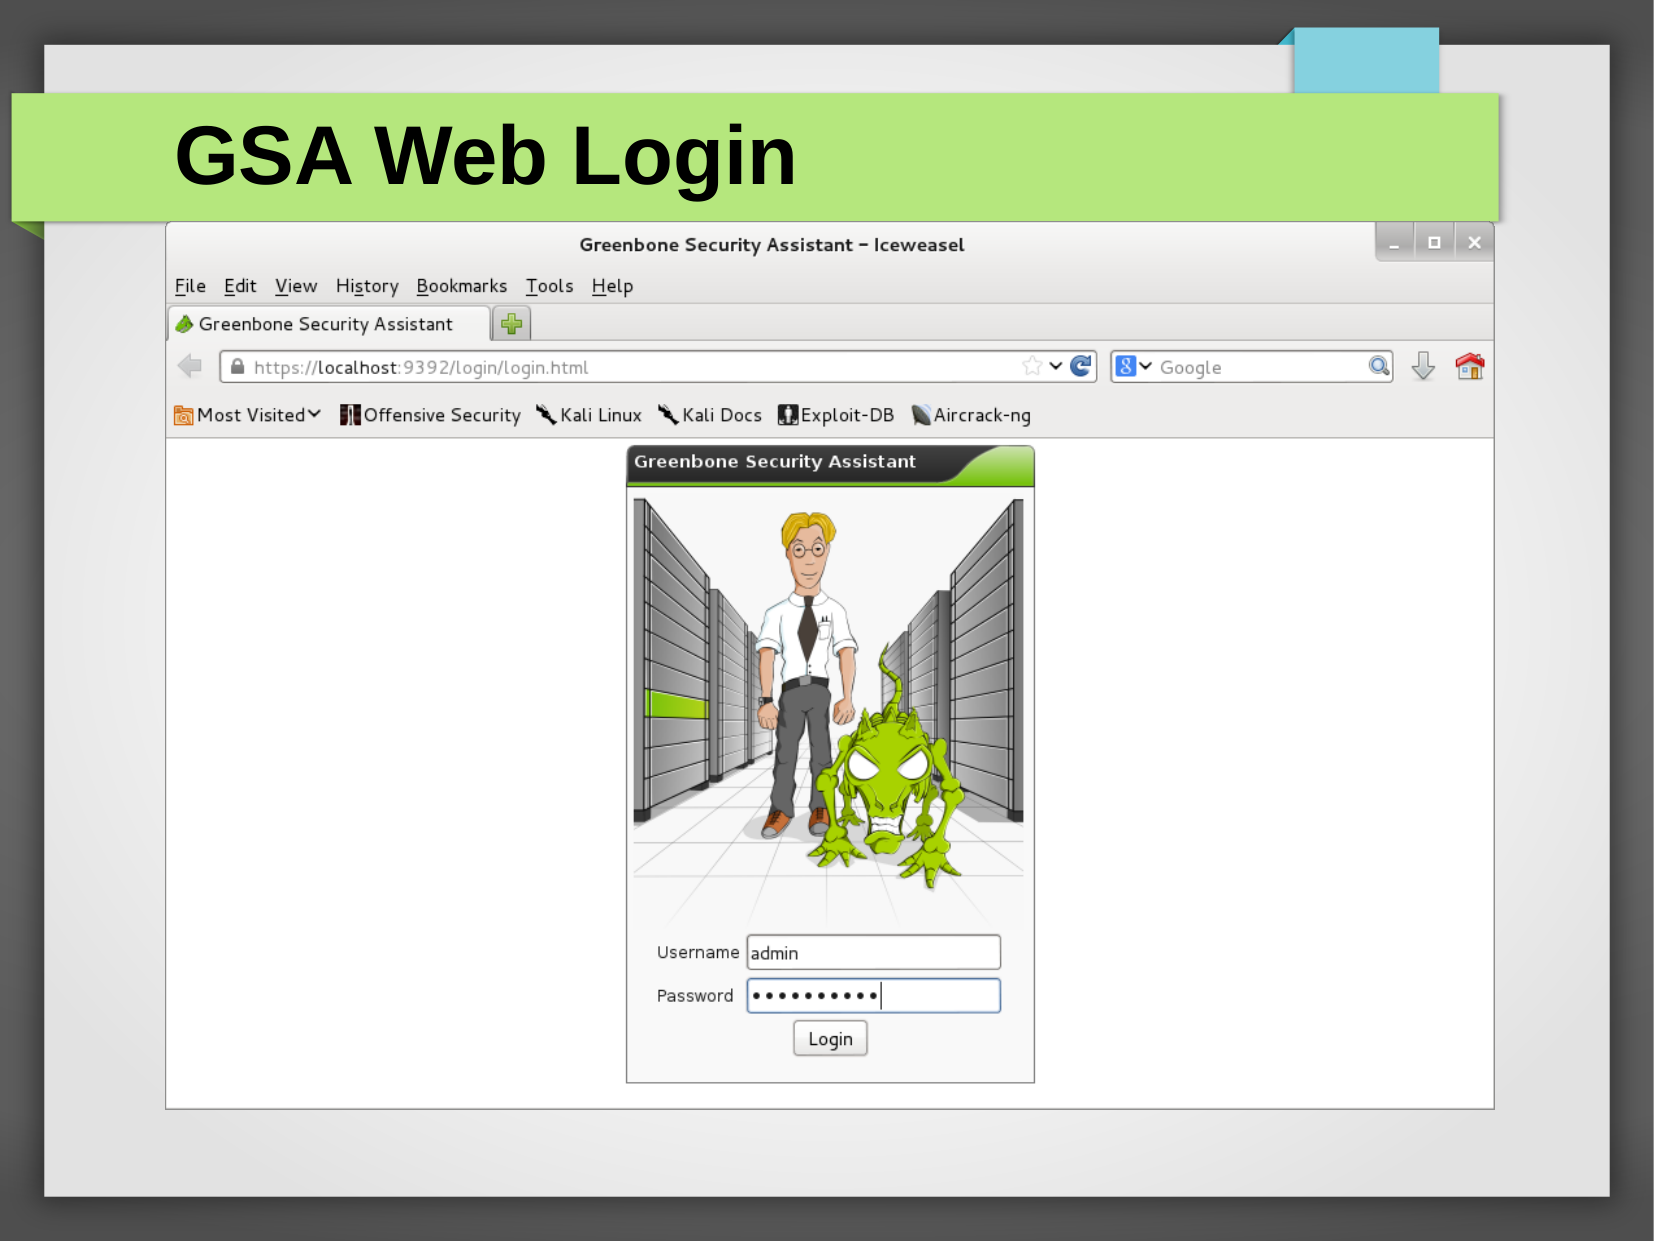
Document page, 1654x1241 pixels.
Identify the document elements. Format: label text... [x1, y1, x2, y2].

text_box GSA Web Login [159, 102, 814, 211]
picture [0, 0, 1654, 1241]
